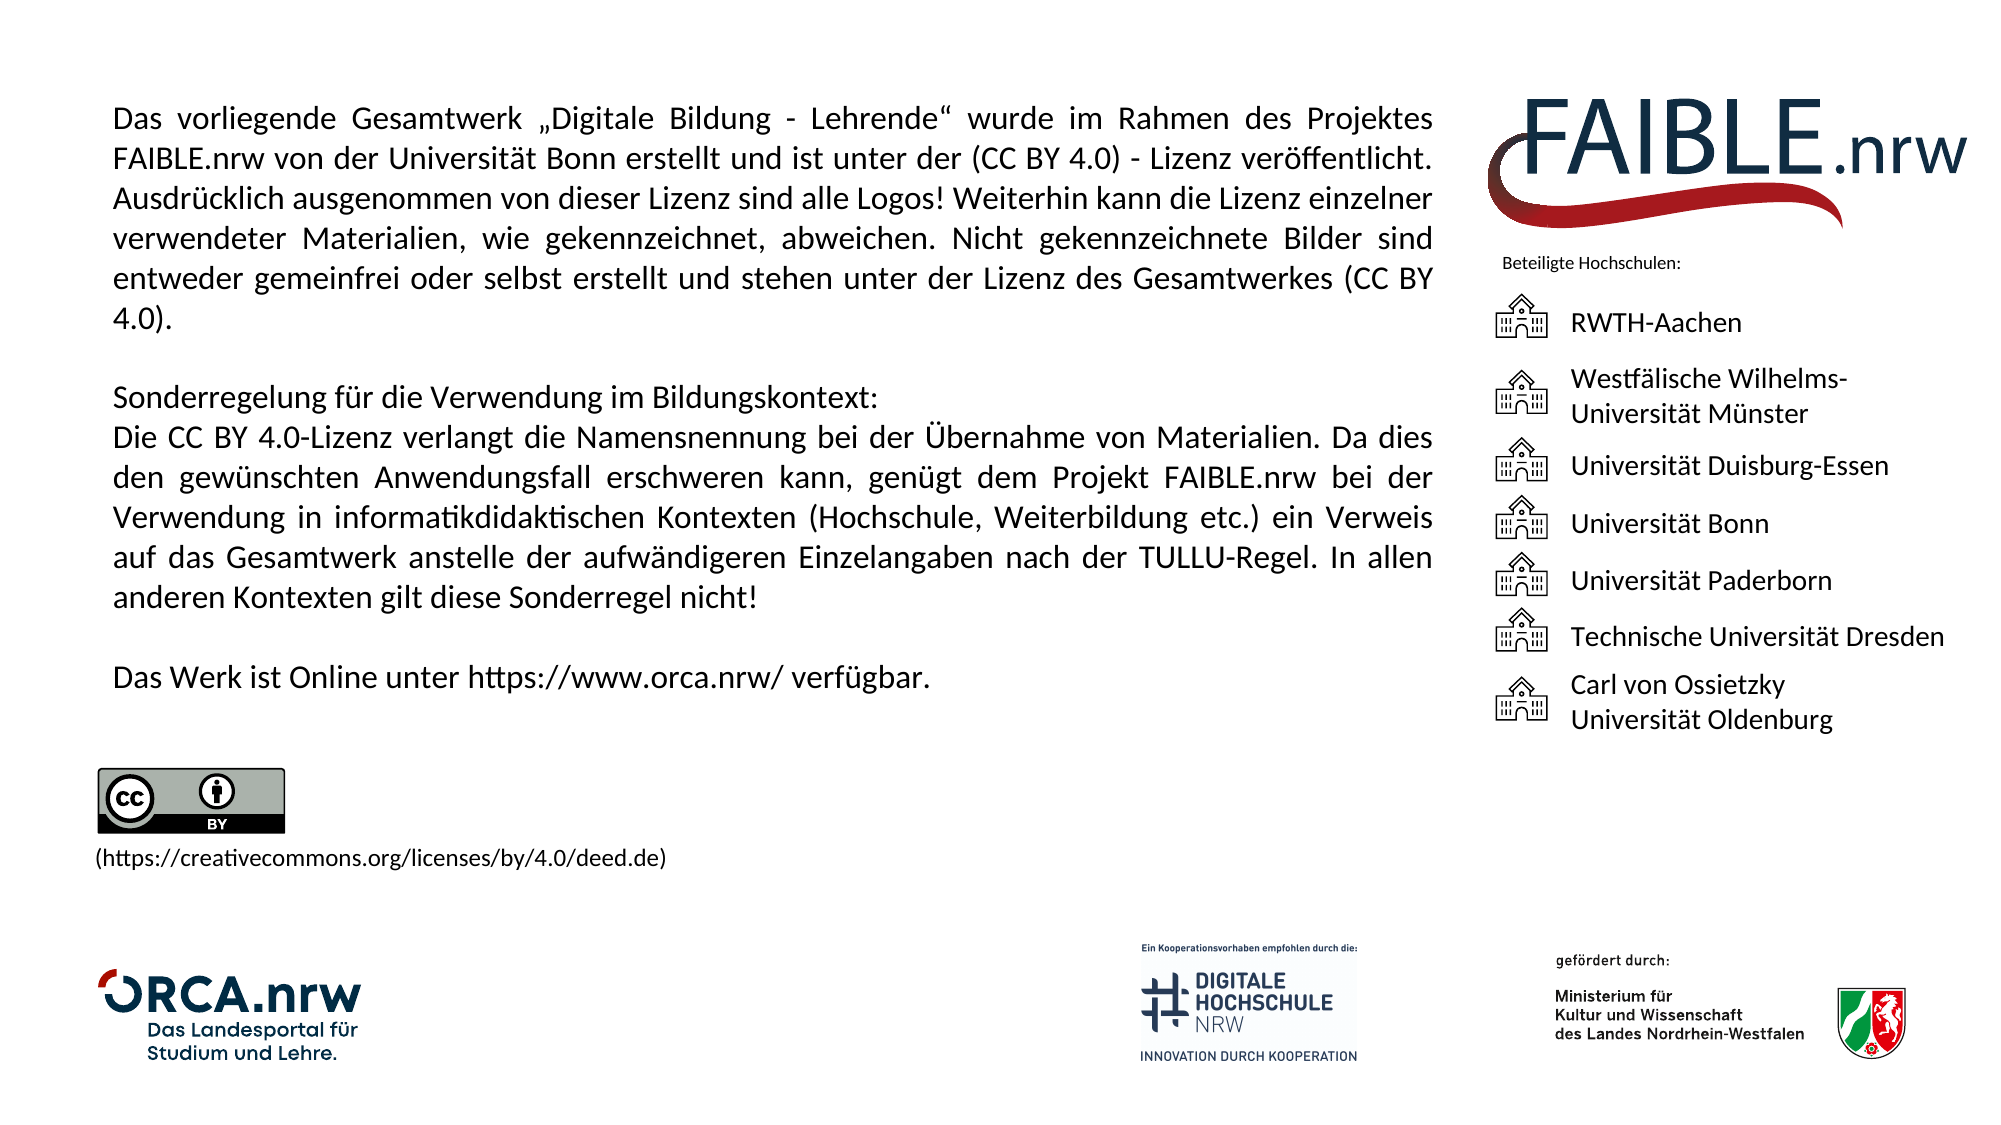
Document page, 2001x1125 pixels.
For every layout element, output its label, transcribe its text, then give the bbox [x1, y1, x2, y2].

text_box Carl von Ossietzky Universität Oldenburg [1555, 658, 1851, 744]
picture [1543, 935, 1918, 1072]
text_box Universität Paderborn [1556, 553, 1857, 605]
picture [97, 968, 362, 1061]
text_box RWTH-Aachen [1556, 295, 1760, 347]
text_box Technische Universität Dresden [1556, 609, 1968, 661]
text_box Das vorliegende Gesamtwerk „Digitale Bildung - Lehrende“ wurde im Rahmen des Projektes FAIBLE.nrw von der Universität Bonn erstellt und ist unter der (CC BY 4.0) - Lizenz veröffentlicht. Ausdrücklich ausgenommen von dieser Lizenz sind alle Logos! Weiterhin kann die Lizenz einzelner verwendeter Materialien, wie gekennzeichnet, abweichen. Nicht gekennzeichnete Bilder sind entweder gemeinfrei oder selbst erstellt und stehen unter der Lizenz des Gesamtwerkes (CC BY 4.0). Sonderregelung für die Verwendung im Bildungskontext: Die CC BY 4.0-Lizenz verlangt die Namensnennung bei der Übernahme von Materialien. Da dies den gewünschten Anwendungsfall erschweren kann, genügt dem Projekt FAIBLE.nrw bei der Verwendung in informatikdidaktischen Kontexten (Hochschule, Weiterbildung etc.) ein Verweis auf das Gesamtwerk anstelle der aufwändigeren Einzelangaben nach der TULLU-Regel. In allen anderen Kontexten gilt diese Sonderregel nicht! Das Werk ist Online unter https://www.orca.nrw/ verfügbar. [97, 88, 1451, 710]
text_box Westfälische Wilhelms- Universität Münster [1555, 351, 1866, 438]
picture [1487, 98, 1968, 230]
text_box (https://creativecommons.org/licenses/by/4.0/deed.de) [79, 833, 1080, 879]
text_box Universität Duisburg-Essen [1556, 439, 1914, 490]
picture [97, 767, 286, 833]
picture [1487, 357, 1556, 733]
text_box Beteiligte Hochschulen: [1487, 243, 1704, 282]
picture [1487, 281, 1556, 350]
text_box Universität Bonn [1556, 496, 1793, 548]
picture [1141, 944, 1357, 1061]
